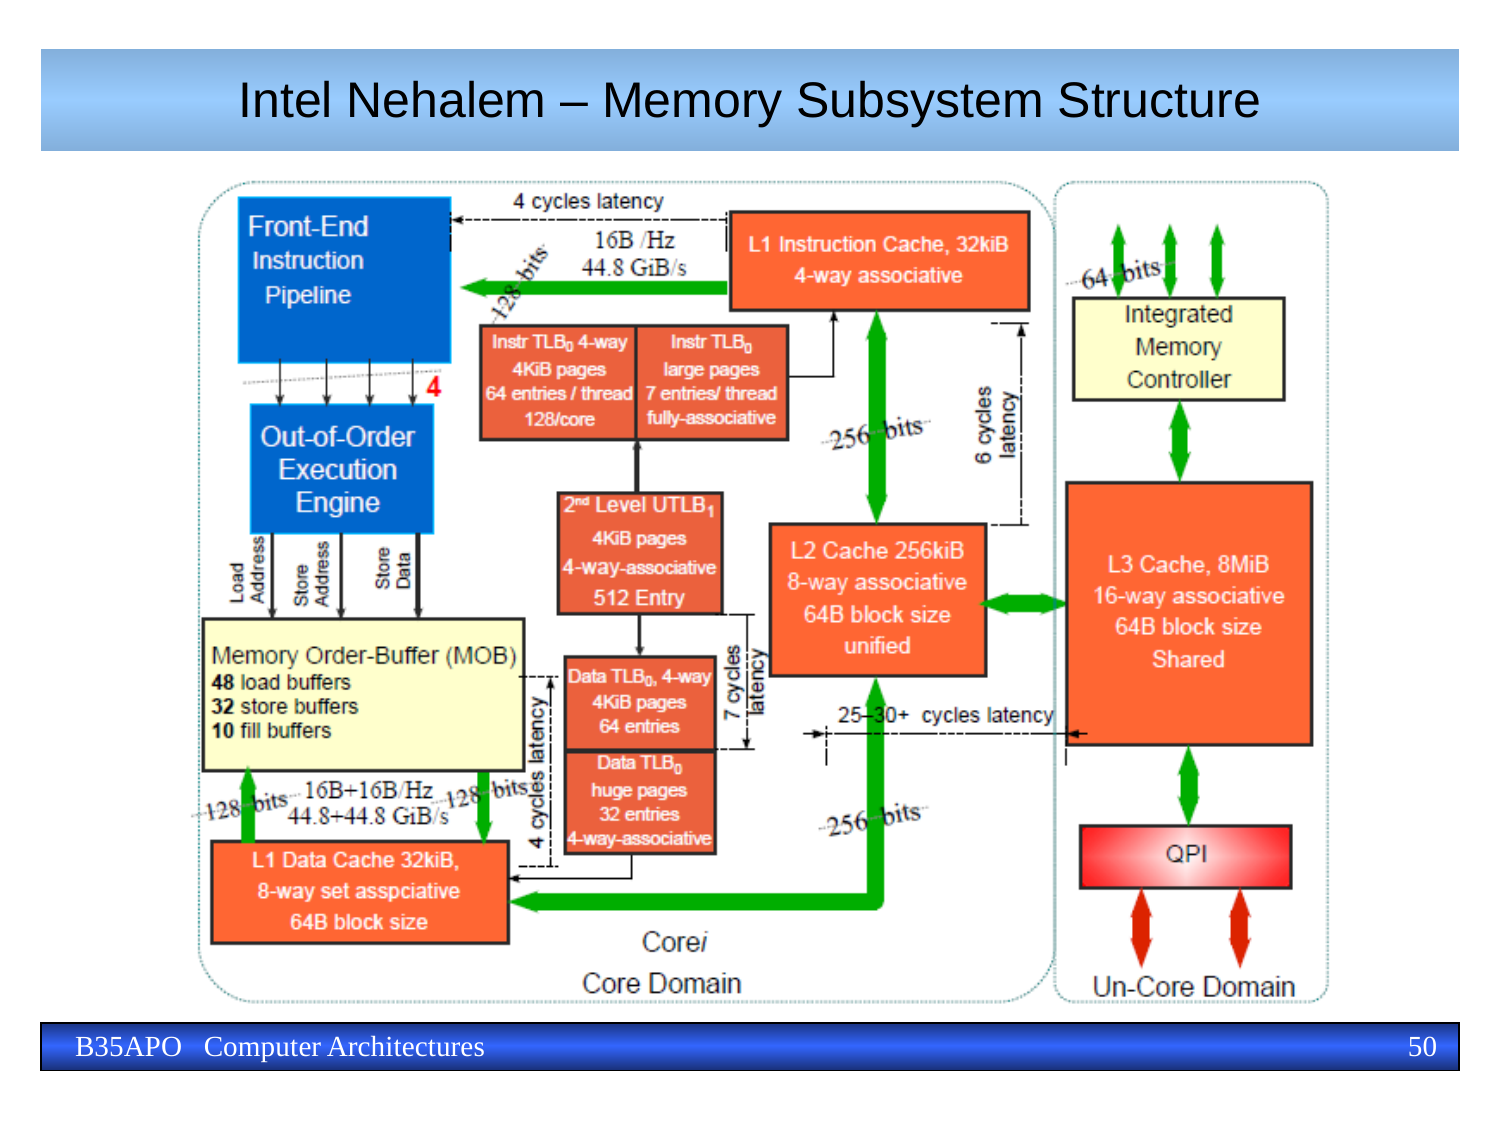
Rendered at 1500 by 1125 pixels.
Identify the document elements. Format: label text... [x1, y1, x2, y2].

text_box [164, 152, 1343, 1016]
title Intel Nehalem – Memory Subsystem Structure [41, 49, 1459, 151]
